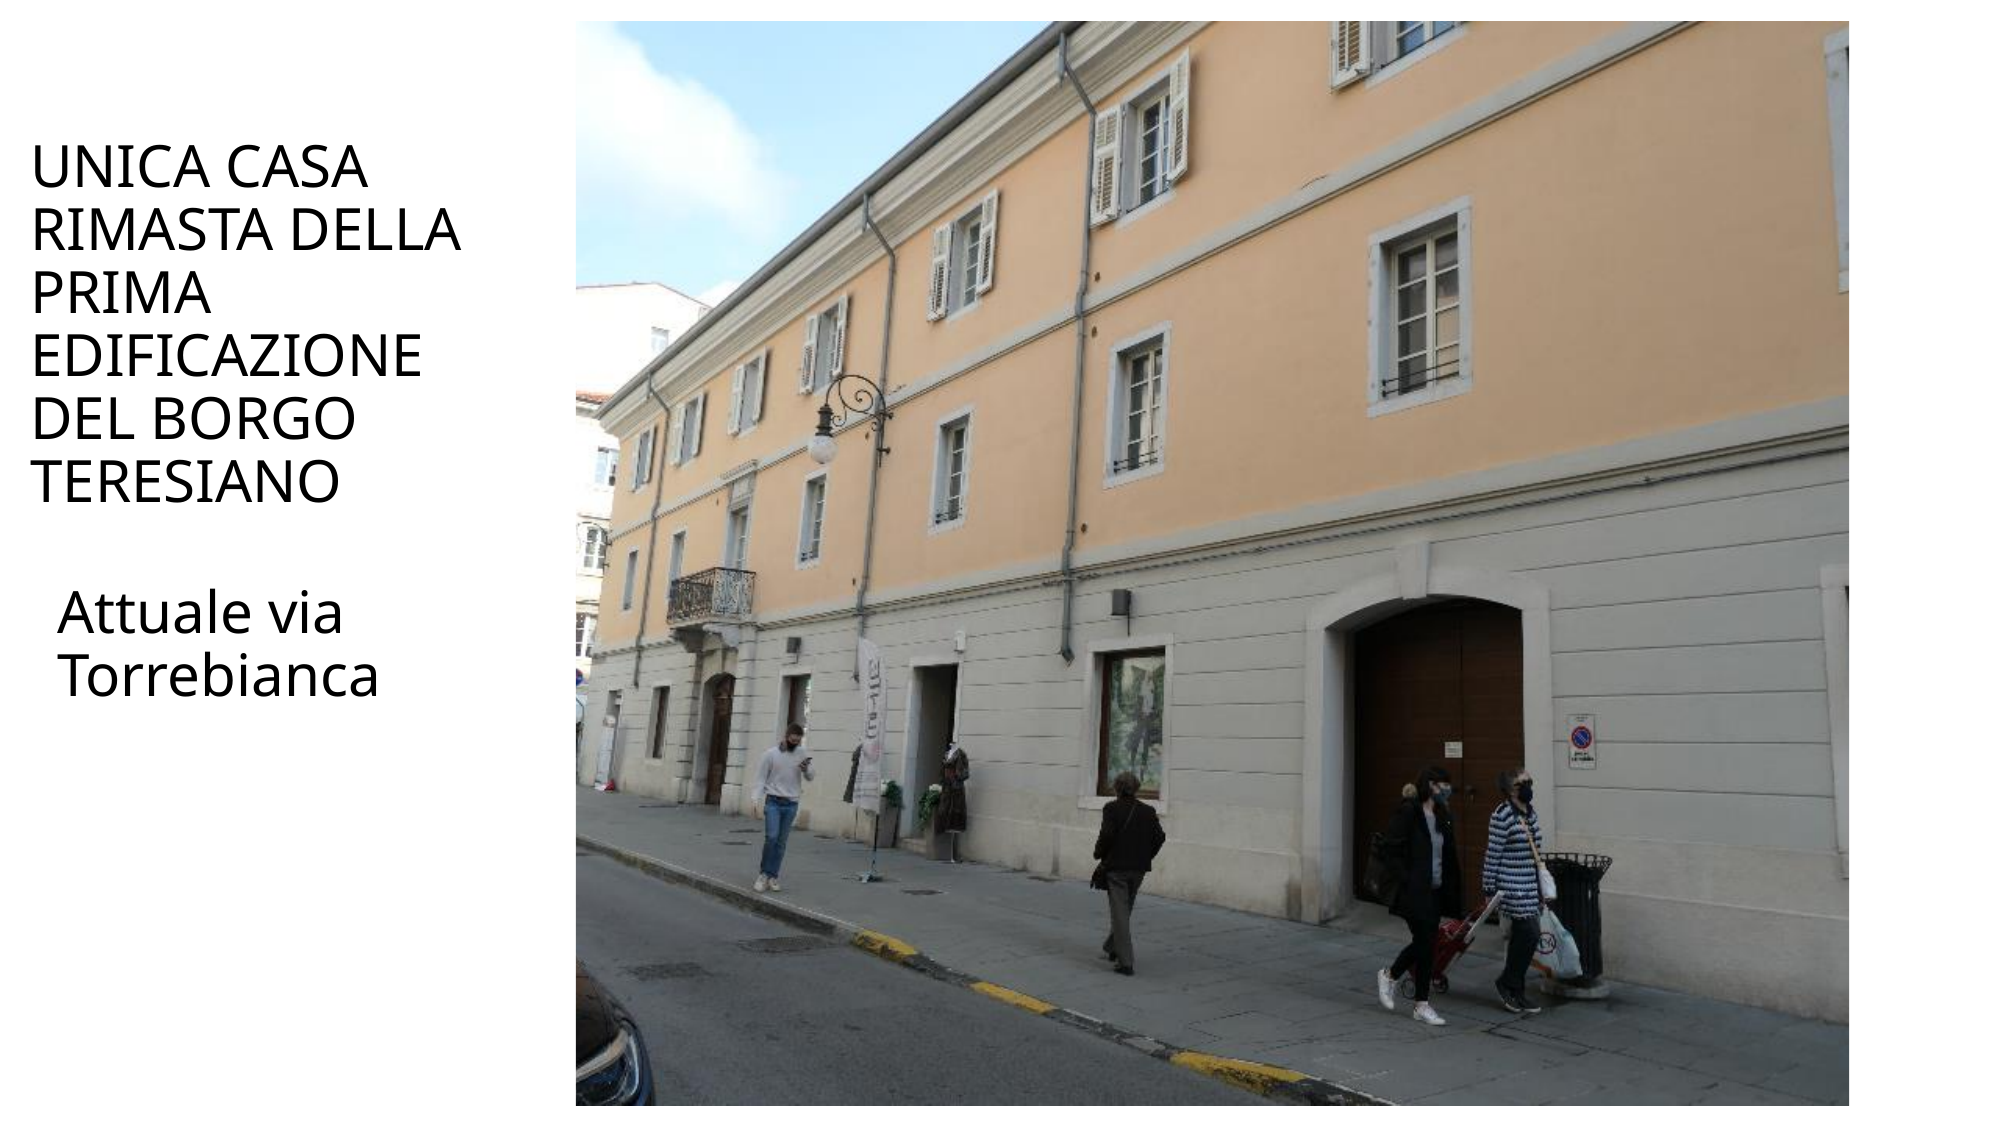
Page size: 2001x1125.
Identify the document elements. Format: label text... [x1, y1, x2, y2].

list Attuale via Torrebianca [42, 575, 405, 870]
picture [575, 21, 1850, 1106]
title UNICA CASA RIMASTA DELLA PRIMA EDIFICAZIONE DEL BORGO TERESIANO [15, 124, 523, 523]
